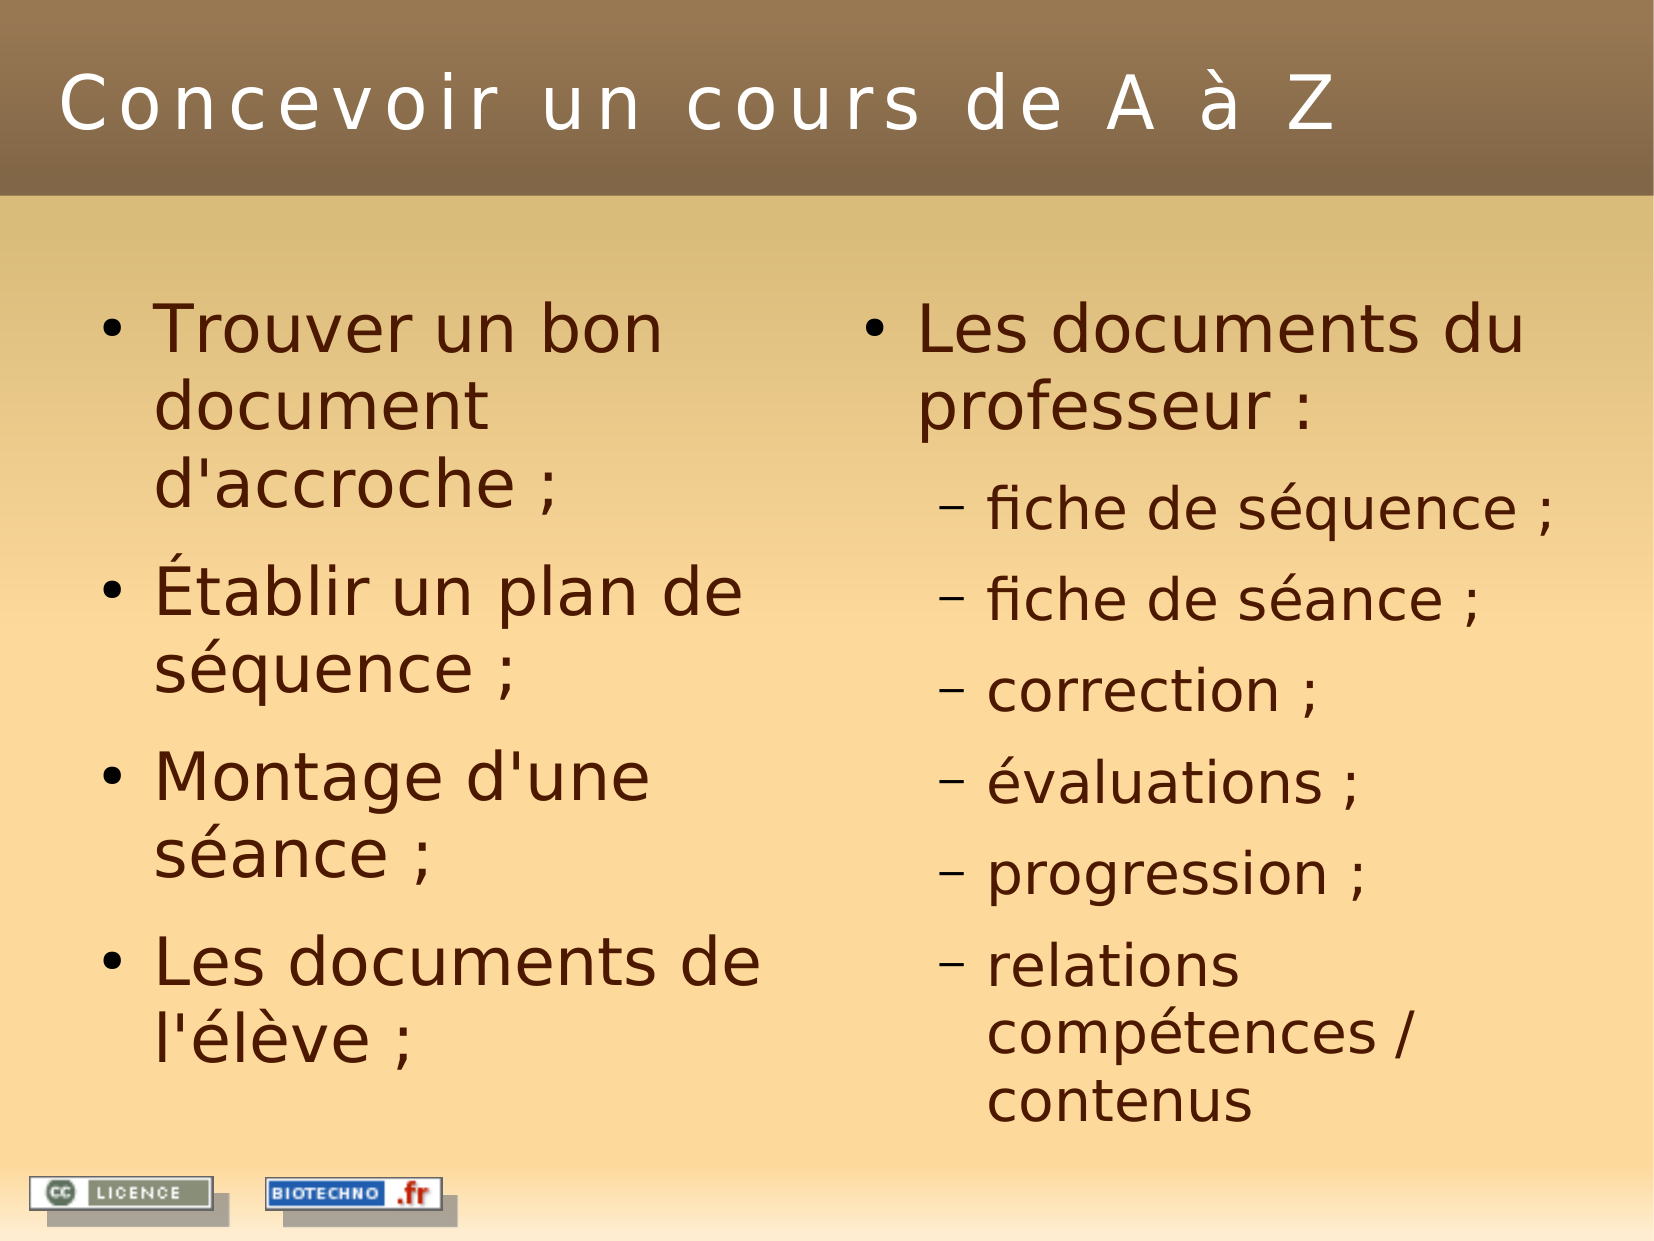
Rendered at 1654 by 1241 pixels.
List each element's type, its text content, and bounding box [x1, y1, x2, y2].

list Trouver un bon document d'accroche ; Établir un plan de séquence ; Montage d'une séance ; Les documents de l'élève ; [82, 290, 809, 1109]
list Les documents du professeur : fiche de séquence ; fiche de séance ; correction ; évaluations ; progression ; relations compétences / contenus [845, 290, 1572, 1136]
title Concevoir un cours de A à Z [59, 29, 1595, 178]
picture [0, 0, 1654, 1241]
